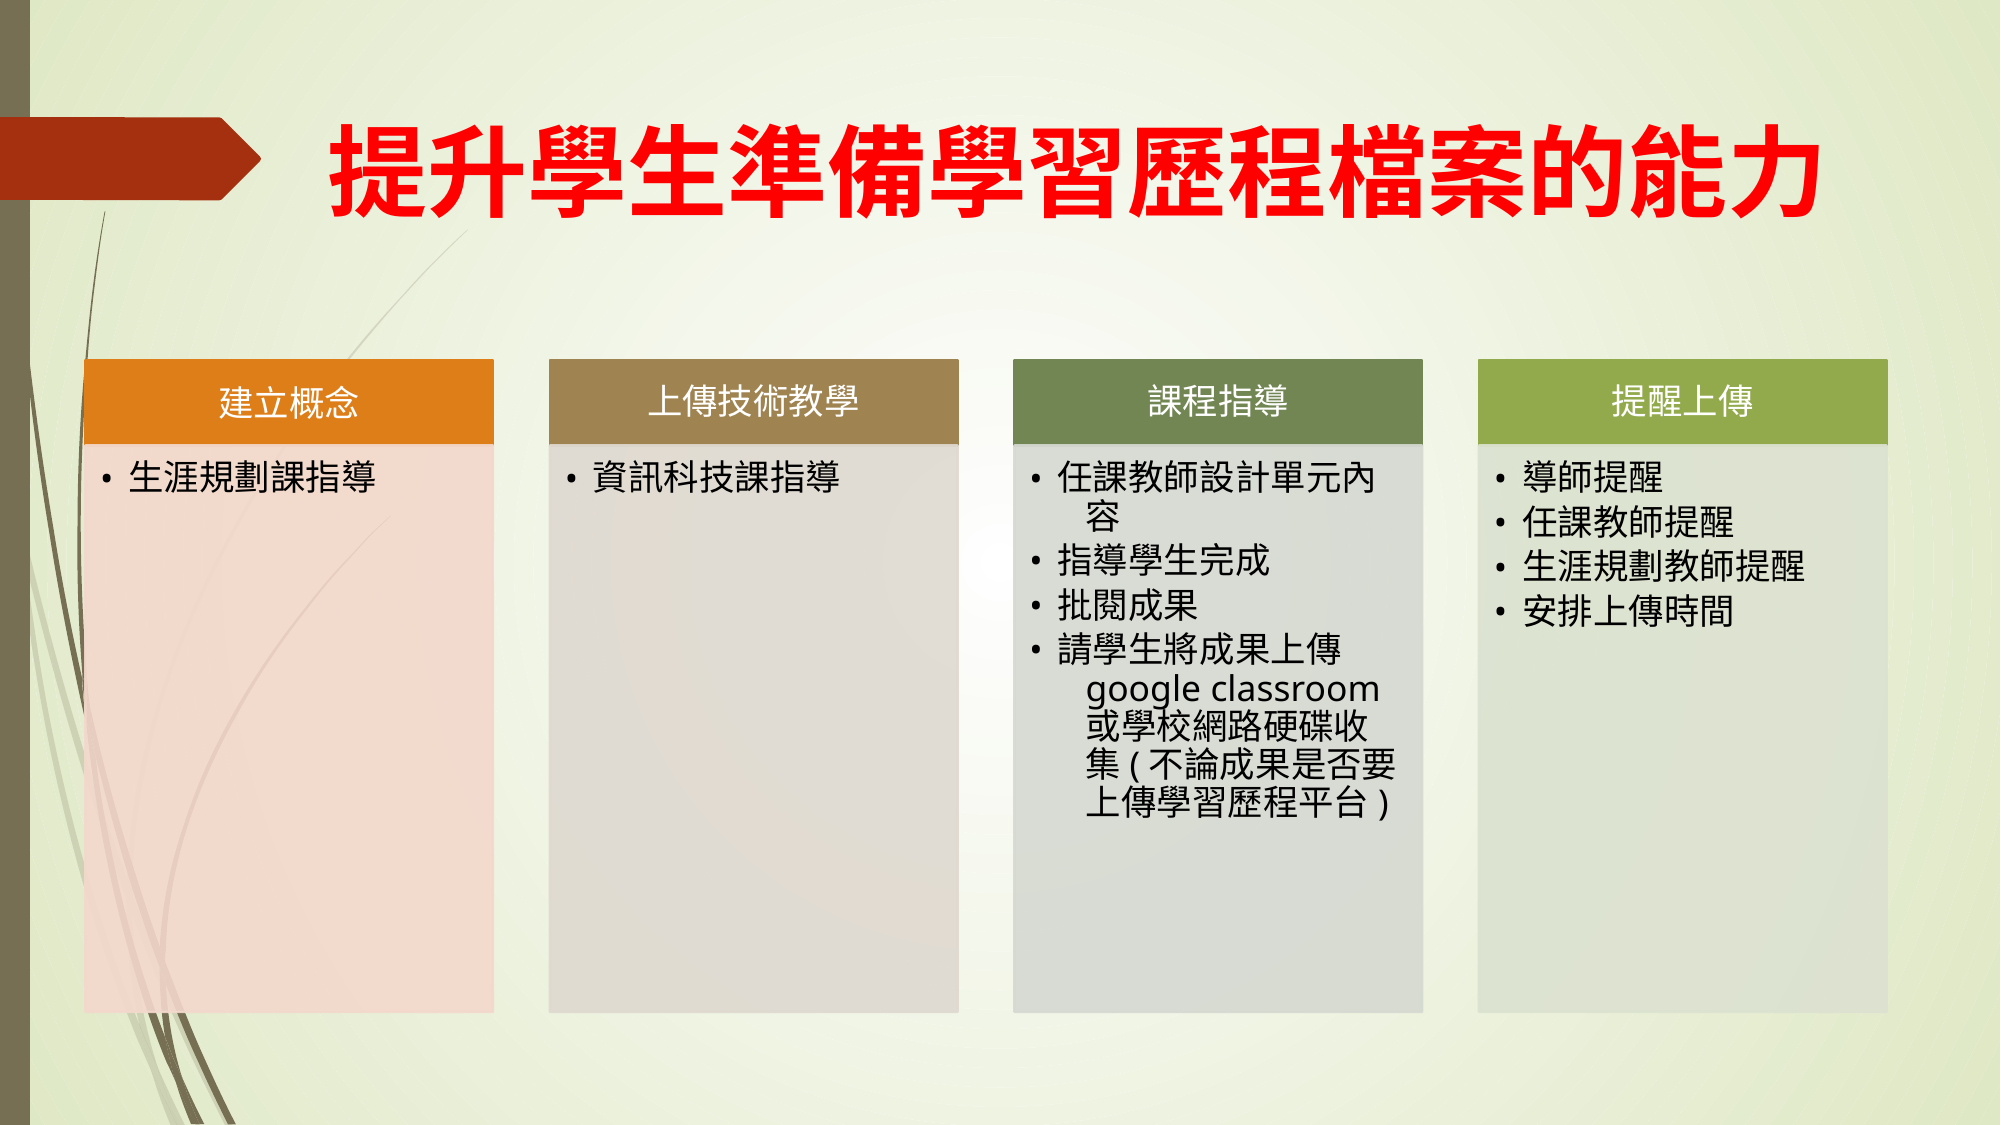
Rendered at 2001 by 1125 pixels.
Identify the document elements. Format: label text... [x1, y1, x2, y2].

text_box 提醒上傳 [1479, 359, 1887, 445]
text_box 生涯規劃課指導 [85, 445, 493, 1012]
title 提升學生準備學習歷程檔案的能力 [312, 102, 1888, 258]
text_box 資訊科技課指導 [549, 445, 958, 1012]
text_box 課程指導 [1014, 359, 1423, 445]
text_box 上傳技術教學 [549, 359, 958, 445]
text_box 導師提醒 任課教師提醒 生涯規劃教師提醒 安排上傳時間 [1479, 445, 1887, 1012]
text_box 建立概念 [85, 359, 493, 445]
text_box 任課教師設計單元內容 指導學生完成 批閱成果 請學生將成果上傳google classroom或學校網路硬碟收集(不論成果是否要上傳學習歷程平台) [1014, 445, 1423, 1012]
